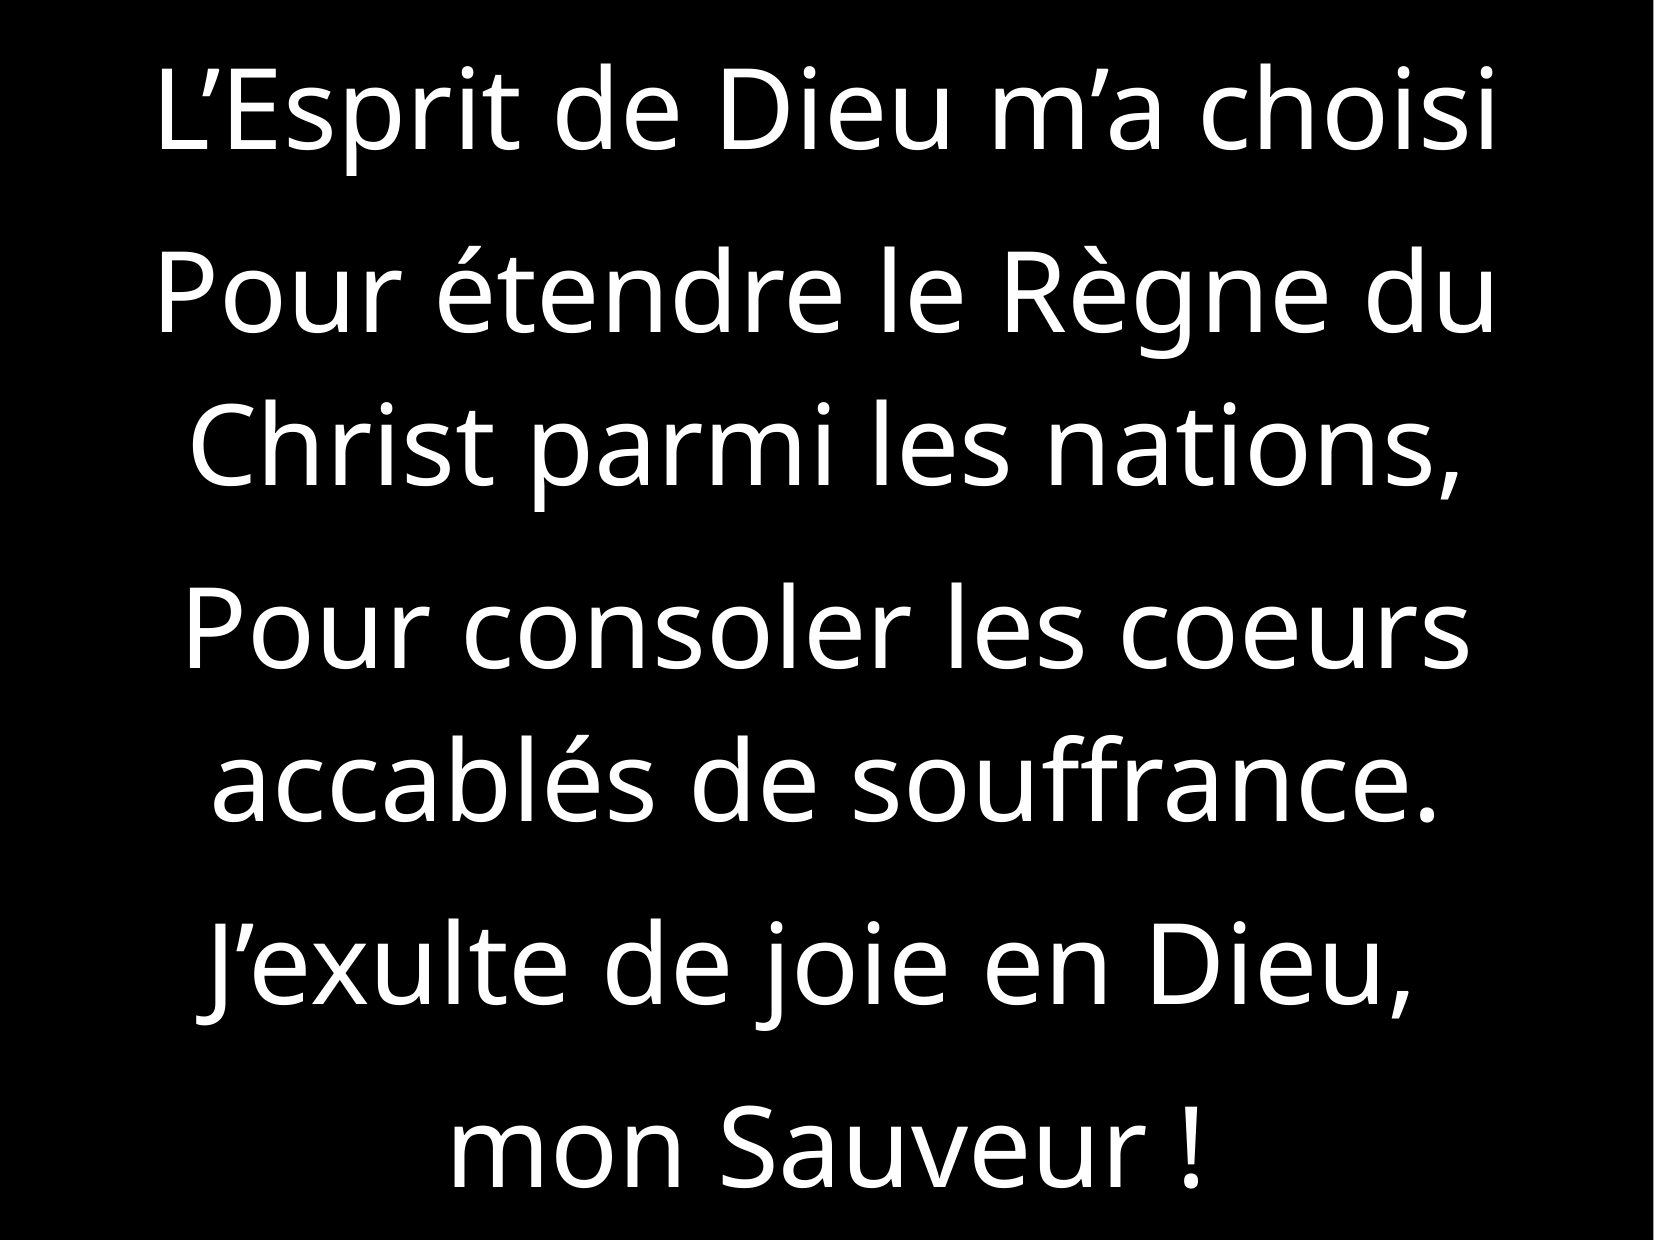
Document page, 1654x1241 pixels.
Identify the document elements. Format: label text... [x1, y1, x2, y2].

list L’Esprit de Dieu m’a choisi Pour étendre le Règne du Christ parmi les nations, Pour consoler les coeurs accablés de souffrance. J’exulte de joie en Dieu, mon Sauveur ! [0, 29, 1654, 1241]
